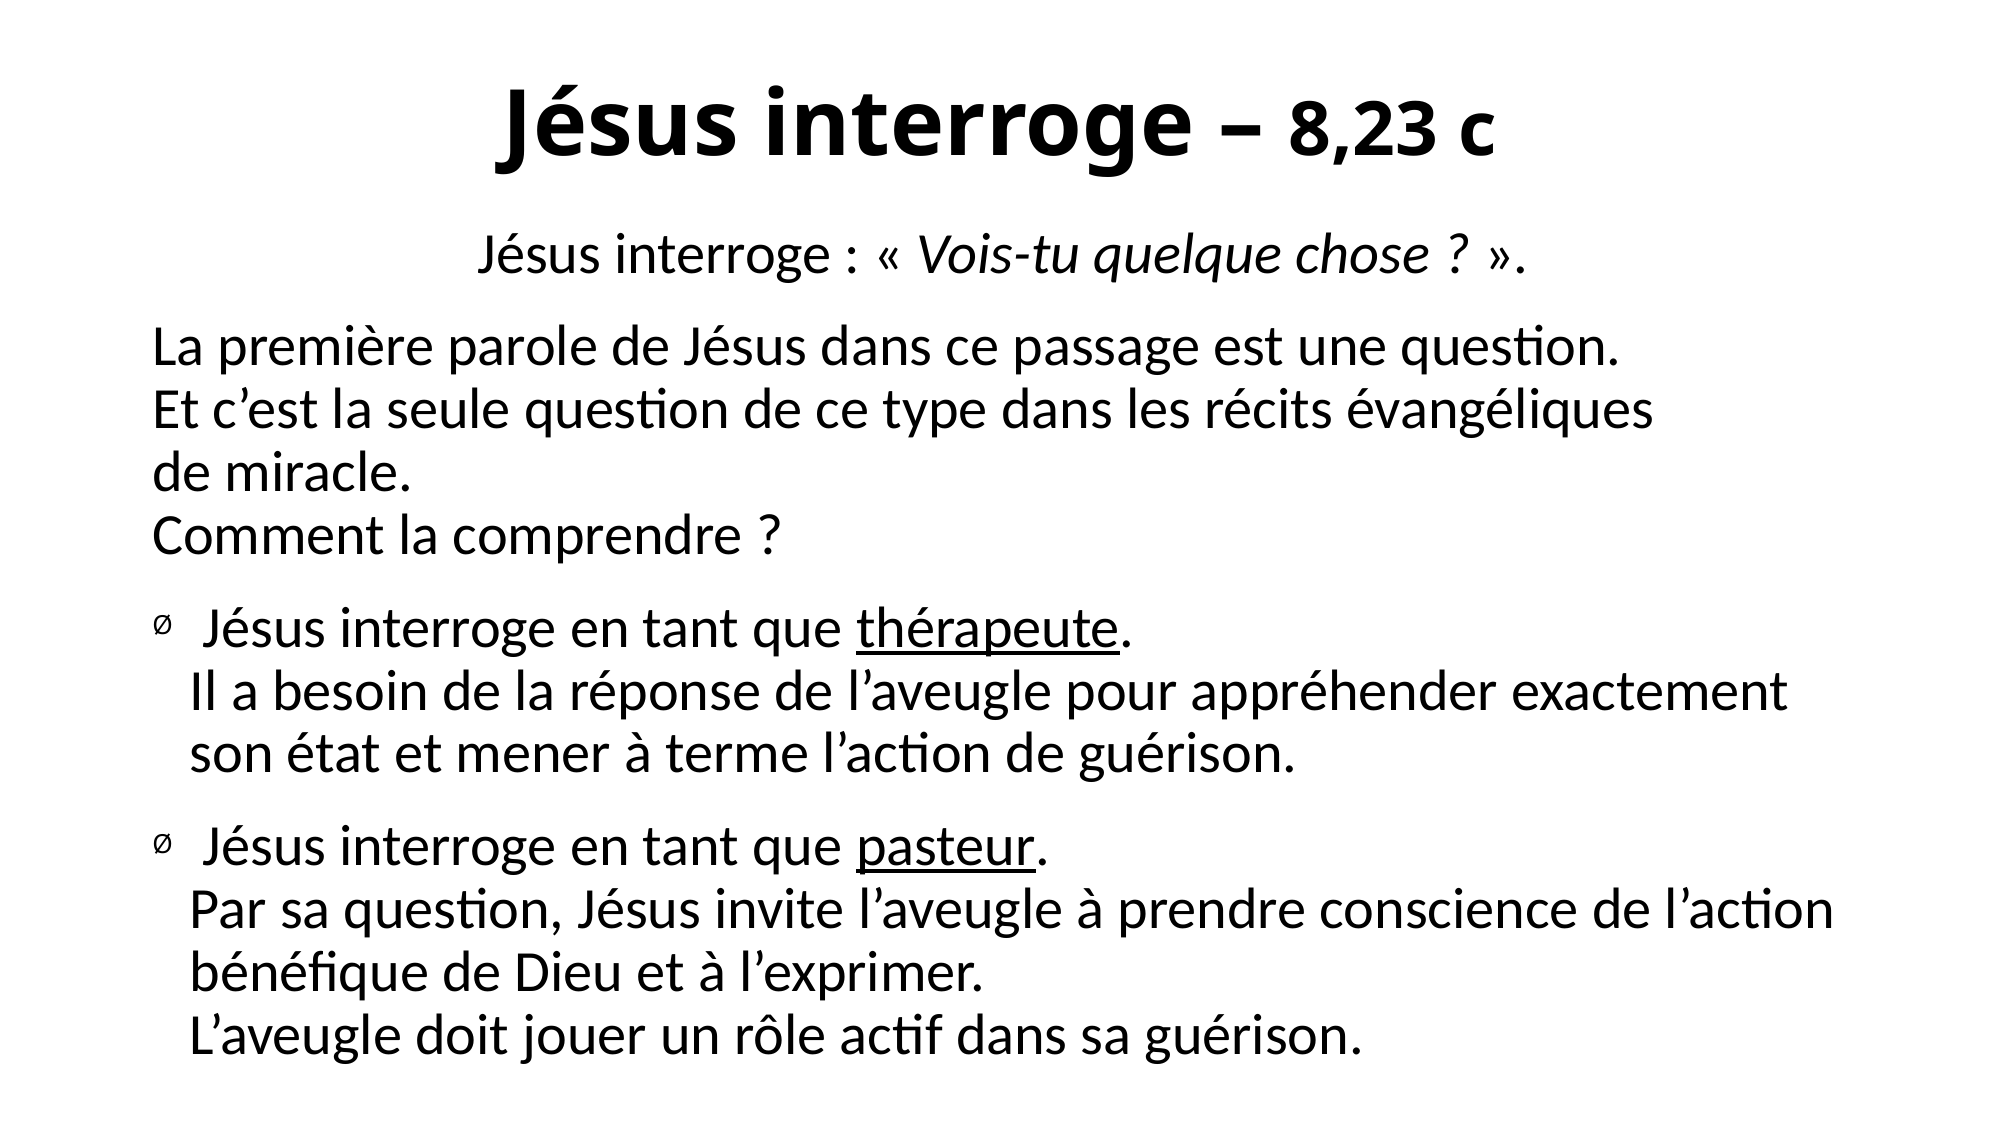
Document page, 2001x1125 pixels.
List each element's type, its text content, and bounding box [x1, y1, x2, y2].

title Jésus interroge – 8,23 c [137, 69, 1863, 205]
list Jésus interroge : « Vois-tu quelque chose ? ». La première parole de Jésus dans ce passage est une question. Et c’est la seule question de ce type dans les récits évangéliques de miracle. Comment la comprendre ? Jésus interroge en tant que thérapeute. Il a besoin de la réponse de l’aveugle pour appréhender exactement son état et mener à terme l’action de guérison. Jésus interroge en tant que pasteur. Par sa question, Jésus invite l’aveugle à prendre conscience de l’action bénéfique de Dieu et à l’exprimer. L’aveugle doit jouer un rôle actif dans sa guérison. [137, 215, 1883, 1049]
